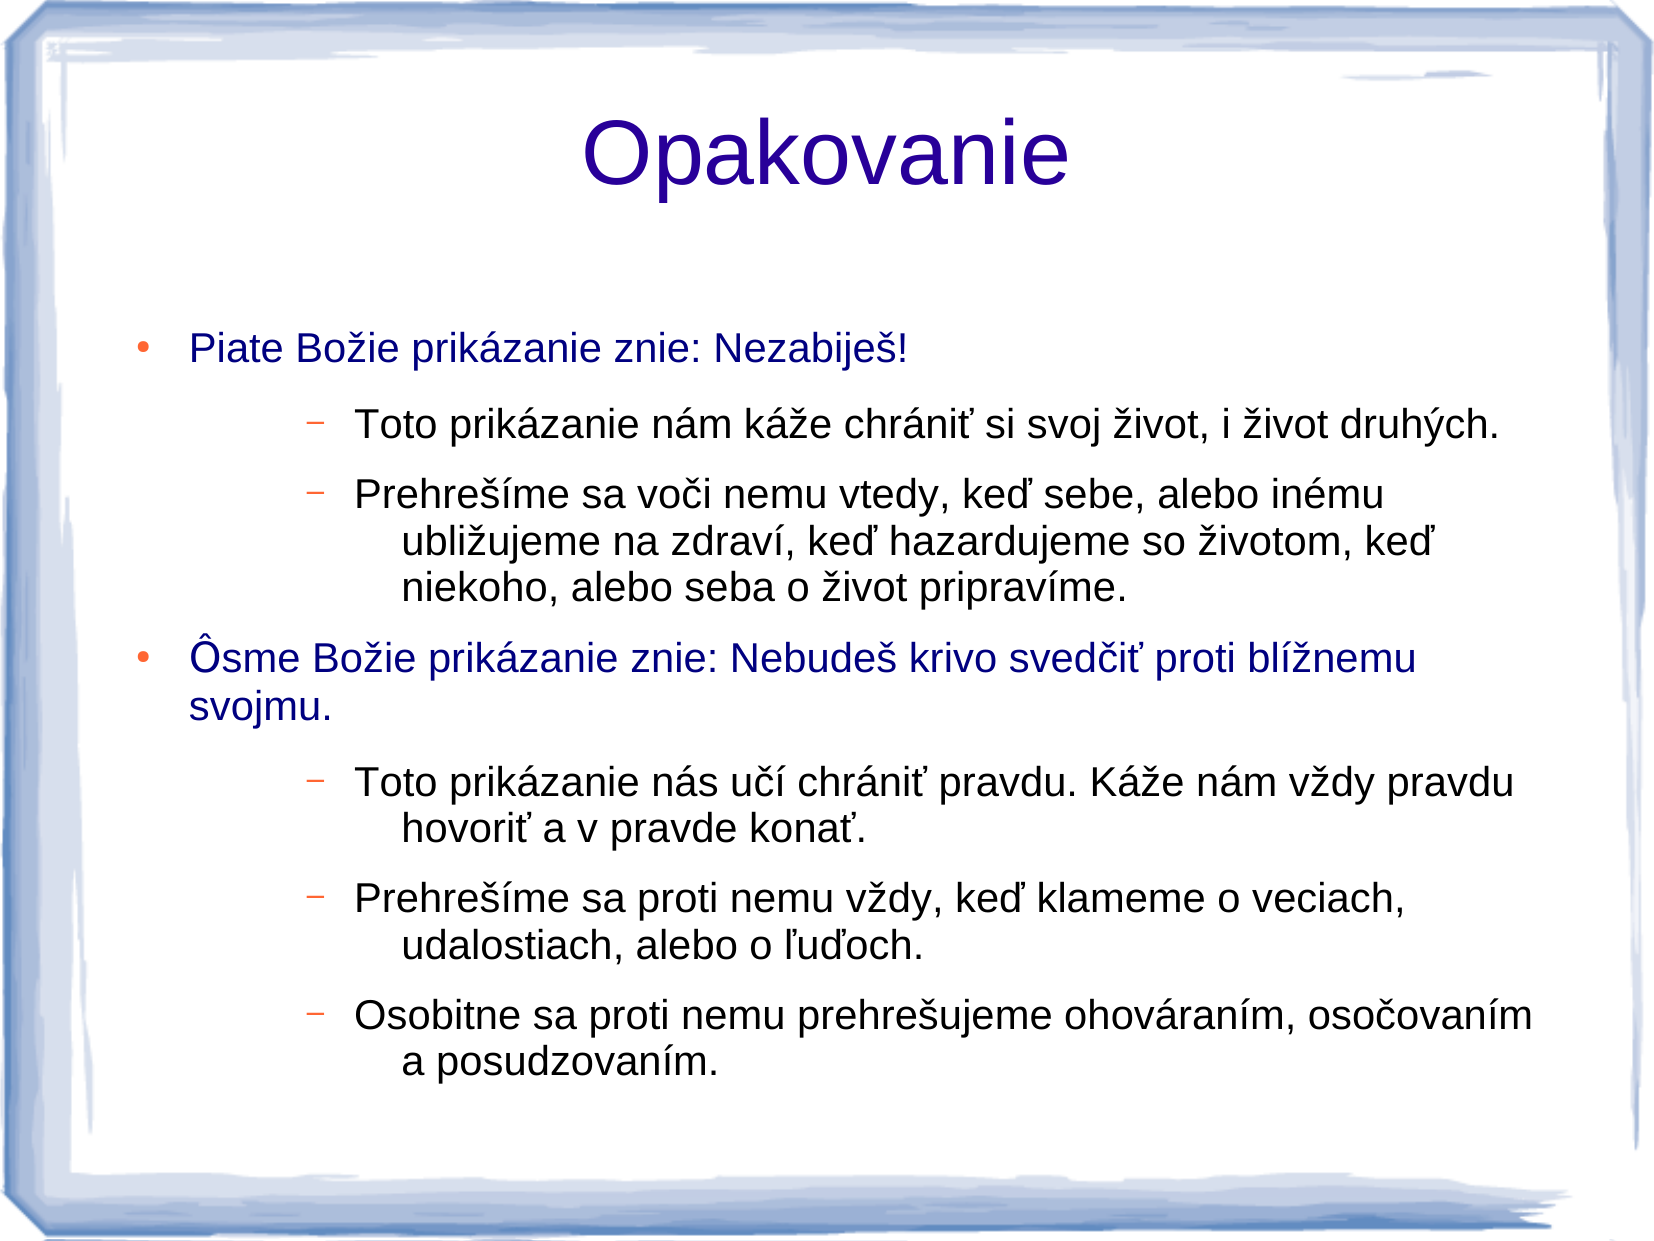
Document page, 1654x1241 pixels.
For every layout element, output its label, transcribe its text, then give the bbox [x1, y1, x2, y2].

list Piate Božie prikázanie znie: Nezabiješ! Toto prikázanie nám káže chrániť si svoj život, i život druhých. Prehrešíme sa voči nemu vtedy, keď sebe, alebo inému ubližujeme na zdraví, keď hazardujeme so životom, keď niekoho, alebo seba o život pripravíme. Ôsme Božie prikázanie znie: Nebudeš krivo svedčiť proti blížnemu svojmu. Toto prikázanie nás učí chrániť pravdu. Káže nám vždy pravdu hovoriť a v pravde konať. Prehrešíme sa proti nemu vždy, keď klameme o veciach, udalostiach, alebo o ľuďoch. Osobitne sa proti nemu prehrešujeme ohováraním, osočovaním a posudzovaním. [118, 324, 1571, 1144]
picture [0, 0, 1654, 1241]
title Opakovanie [82, 49, 1571, 257]
